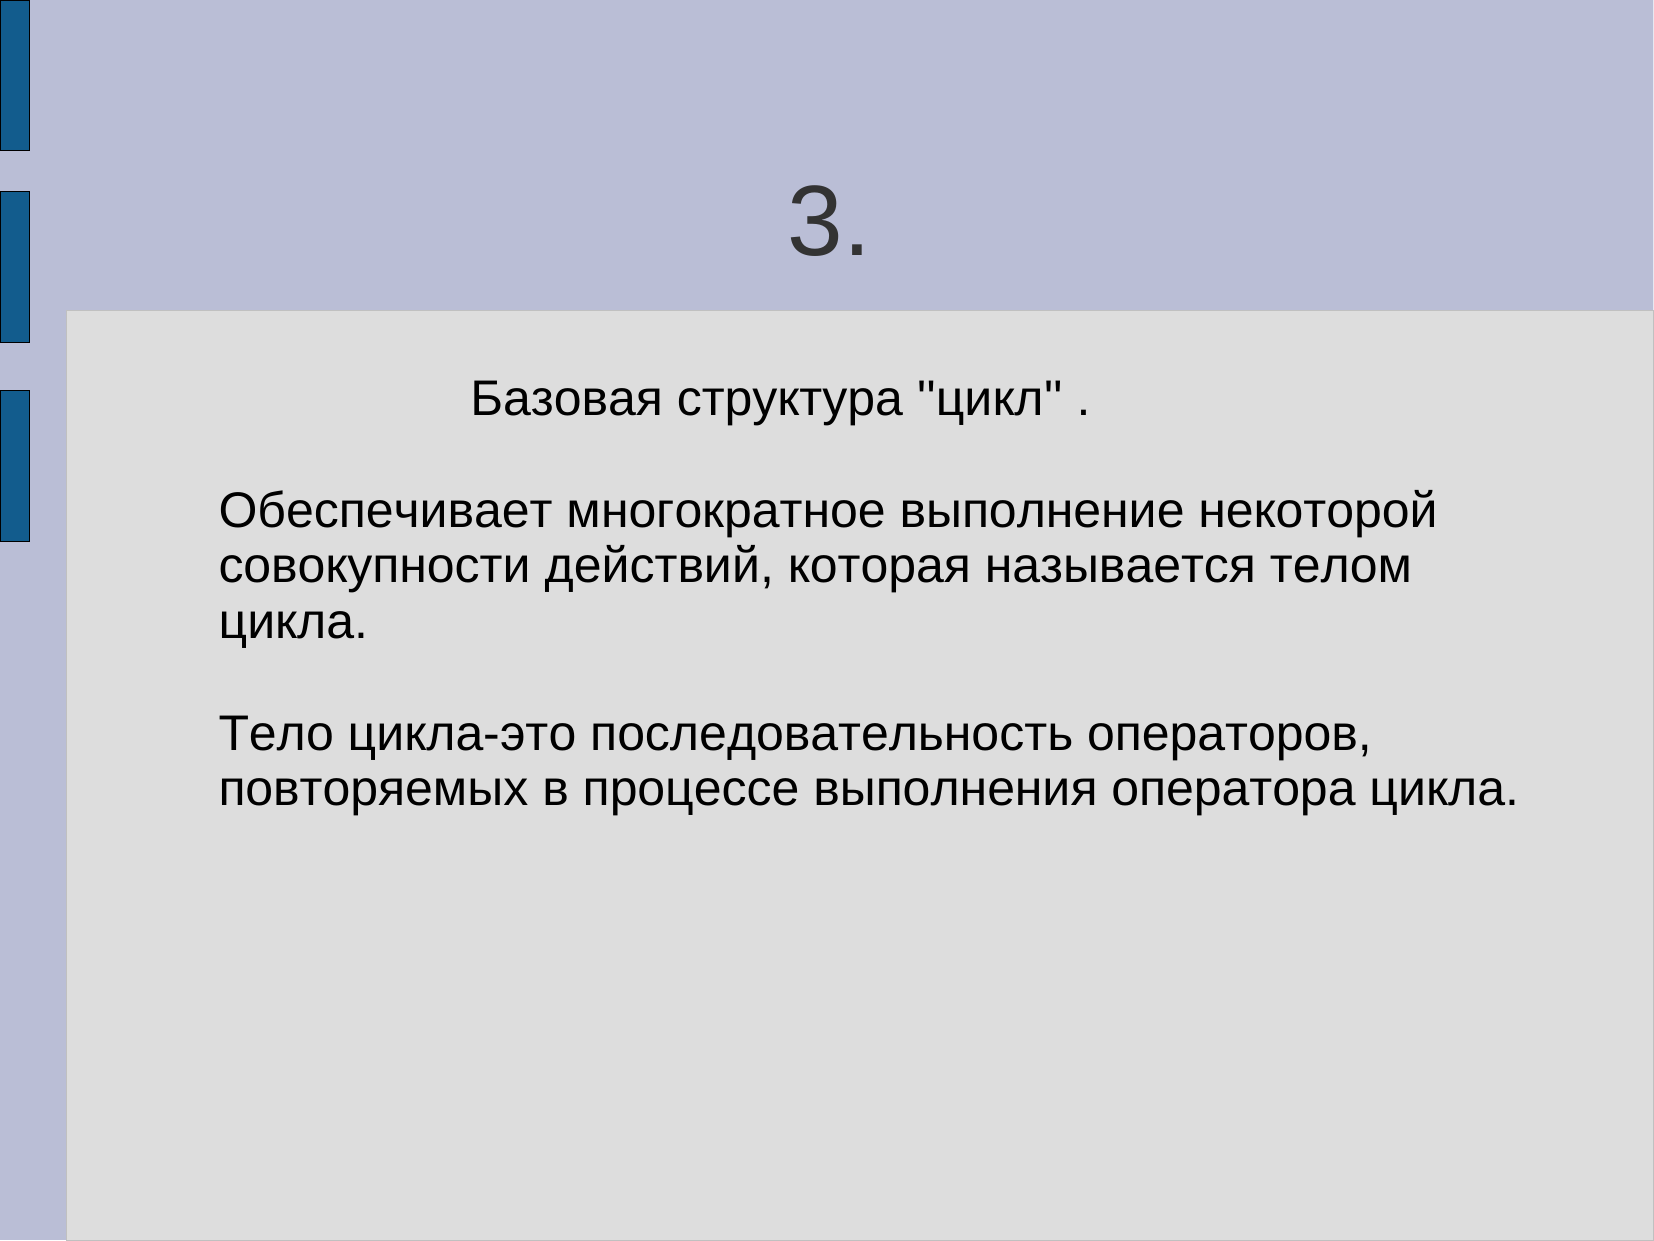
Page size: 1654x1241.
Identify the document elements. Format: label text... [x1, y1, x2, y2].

list Базовая структура ''цикл'' . Обеспечивает многократное выполнение некоторой совокупности действий, которая называется телом цикла. Тело цикла-это последовательность операторов, повторяемых в процессе выполнения оператора цикла. [147, 370, 1529, 1152]
title 3. [123, 117, 1536, 325]
